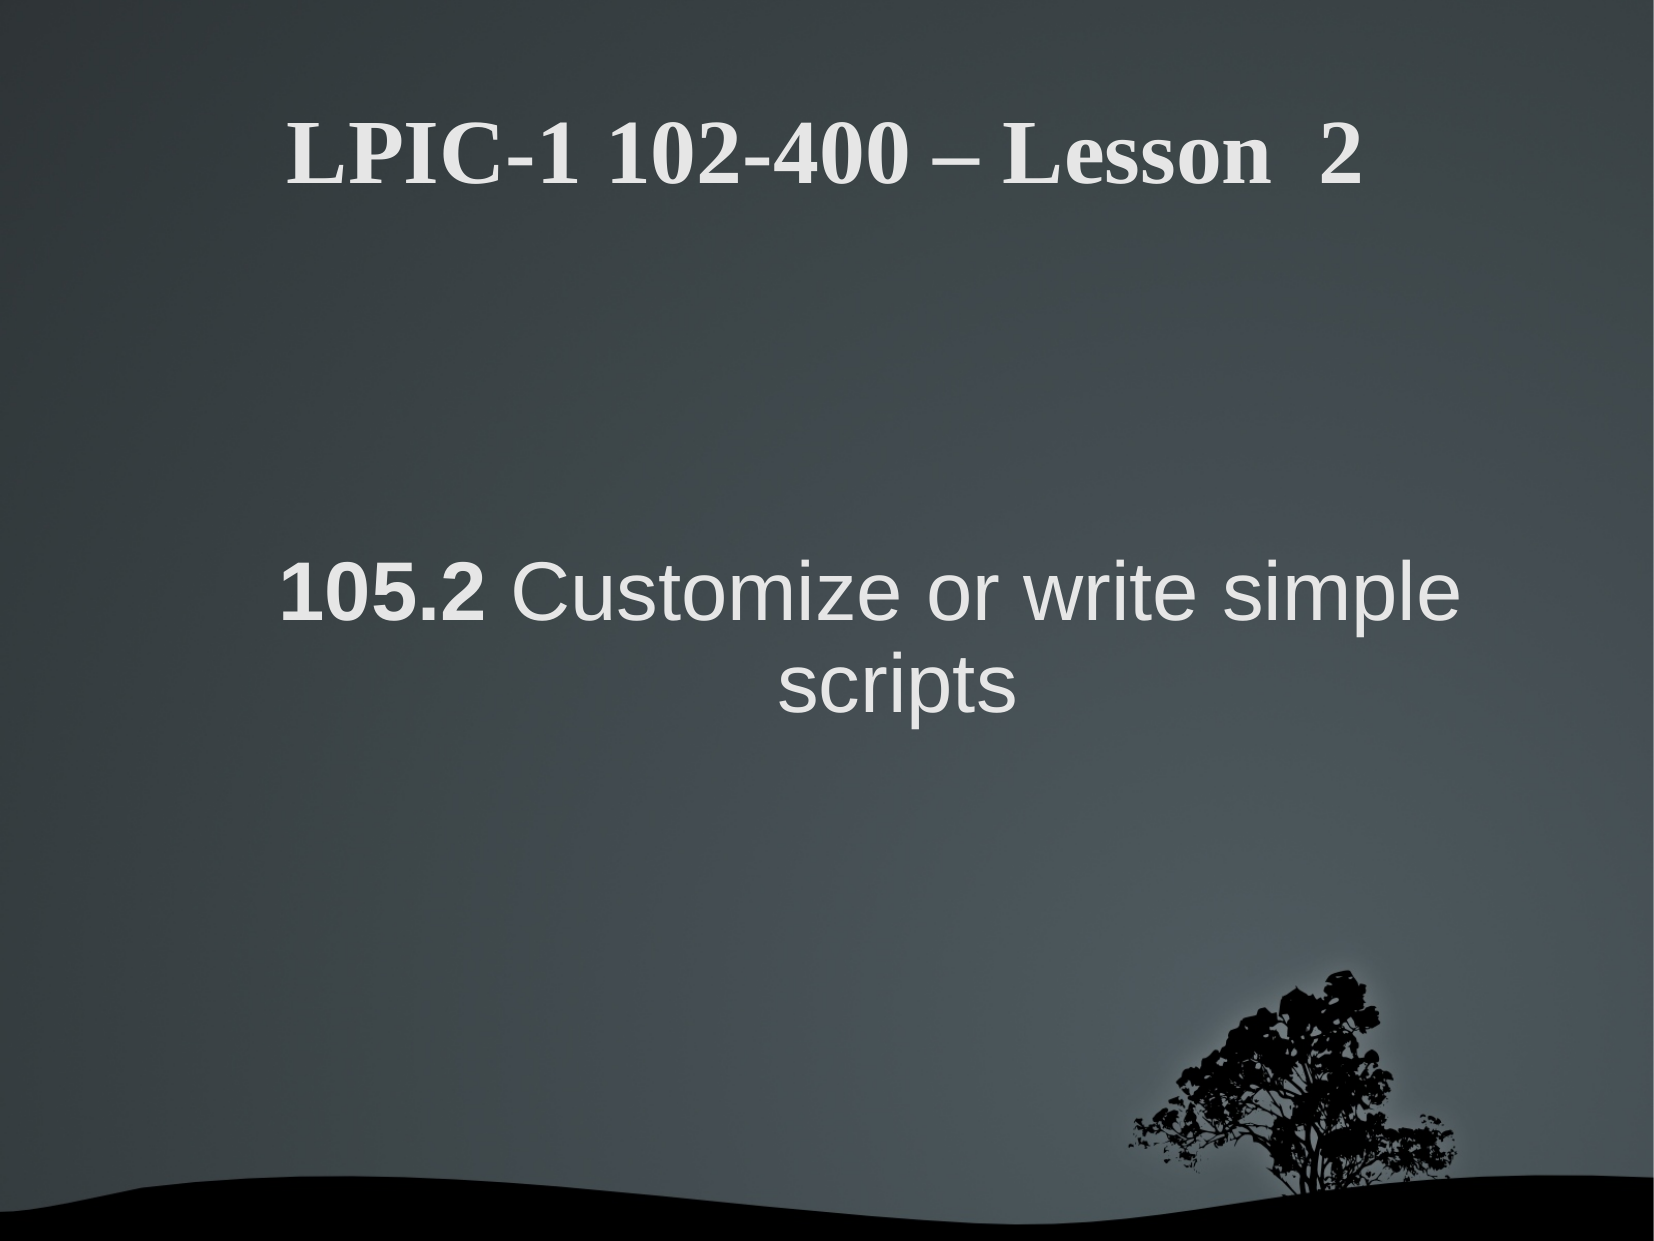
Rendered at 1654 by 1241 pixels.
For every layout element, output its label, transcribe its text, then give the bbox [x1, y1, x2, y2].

list 105.2 Customize or write simple scripts [82, 290, 1571, 1109]
title LPIC-1 102-400 – Lesson 2 [82, 49, 1571, 257]
picture [0, 0, 1654, 1241]
